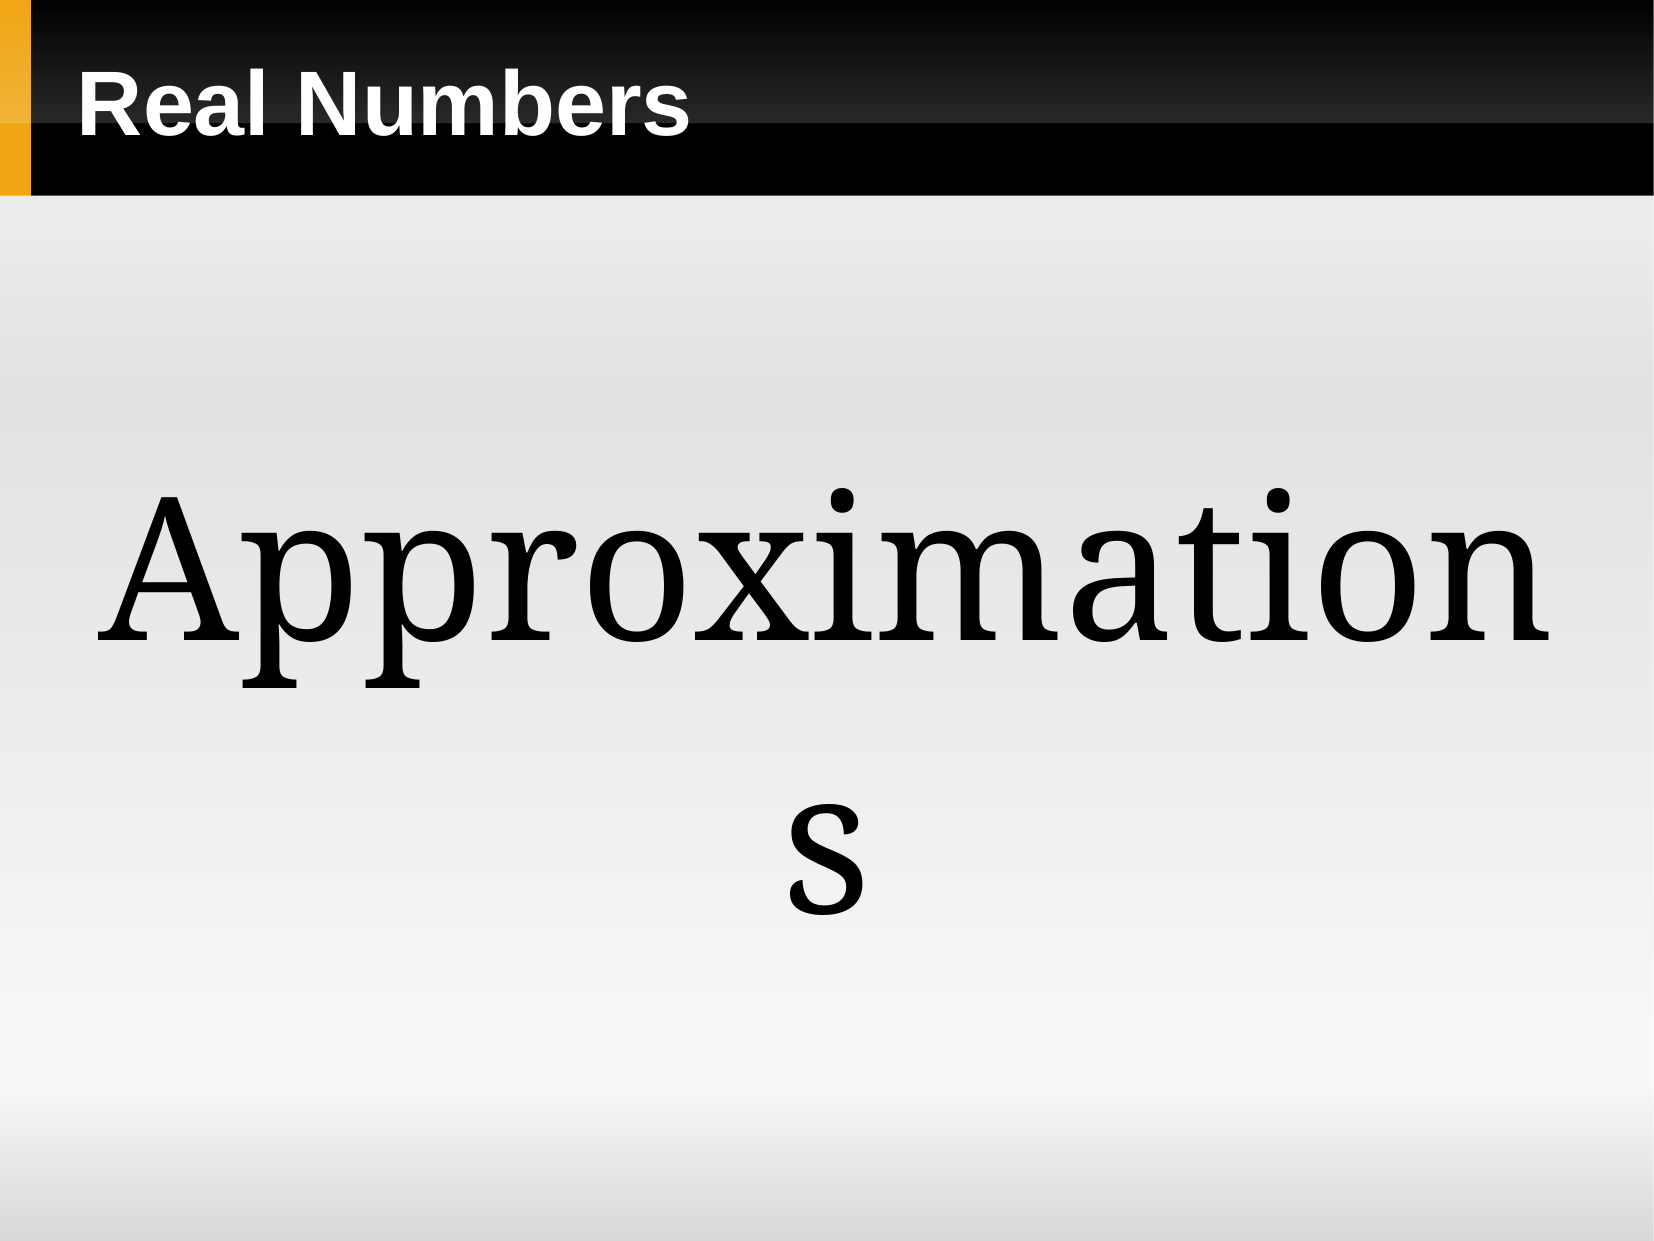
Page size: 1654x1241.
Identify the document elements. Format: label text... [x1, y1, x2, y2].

title Real Numbers [76, 7, 1565, 200]
subtitle Approximations [82, 297, 1571, 1102]
picture [0, 0, 1654, 1241]
